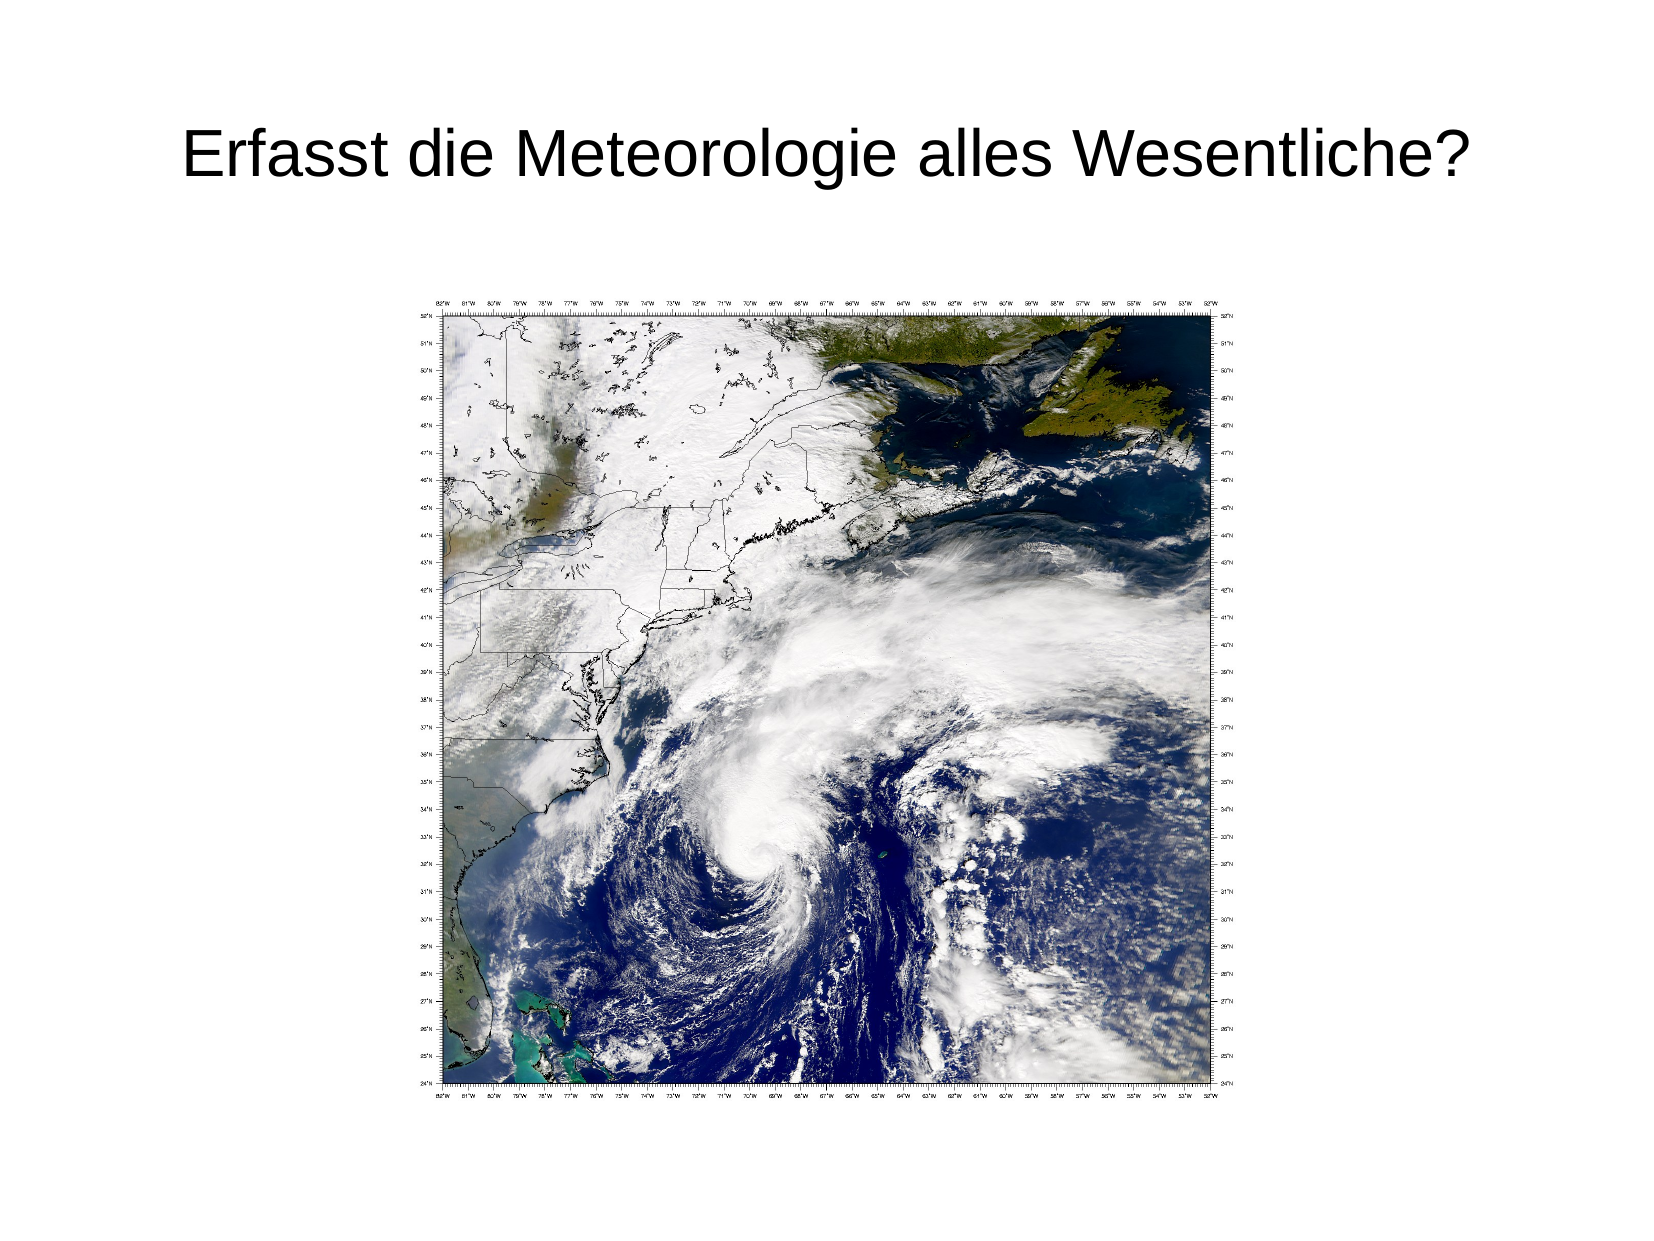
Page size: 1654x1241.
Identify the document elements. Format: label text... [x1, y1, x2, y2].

picture [417, 290, 1236, 1109]
title Erfasst die Meteorologie alles Wesentliche? [82, 49, 1571, 257]
